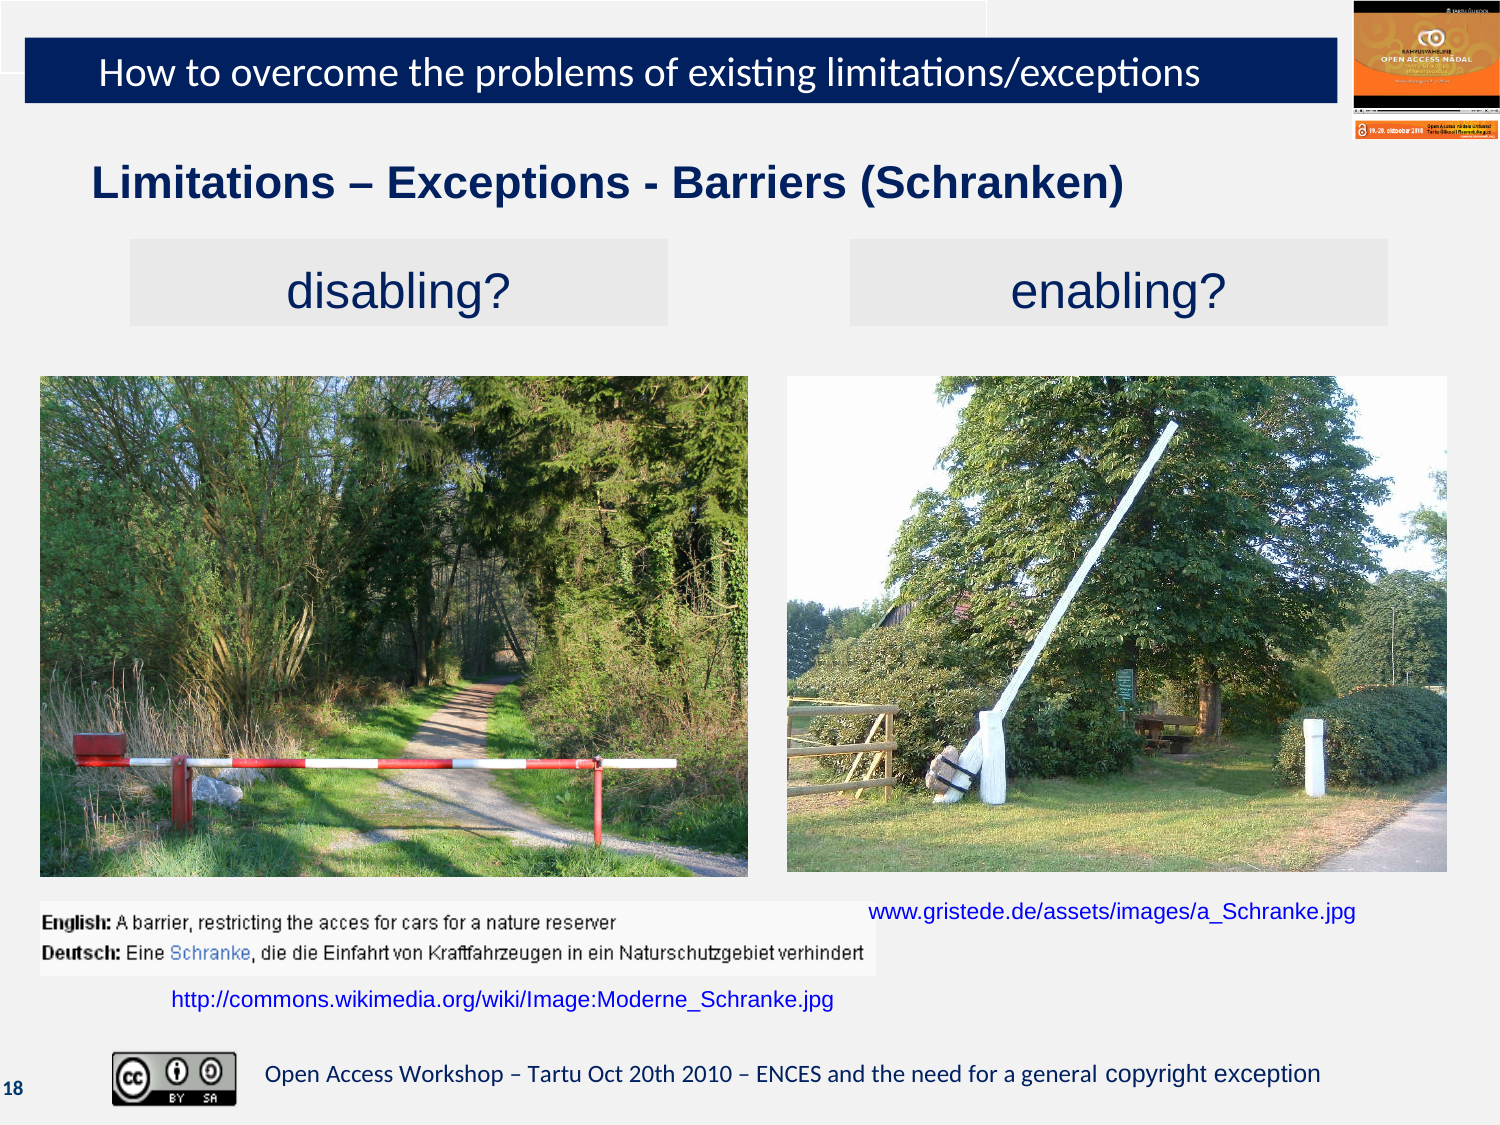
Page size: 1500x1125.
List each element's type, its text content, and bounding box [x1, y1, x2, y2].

text_box http://commons.wikimedia.org/wiki/Image:Moderne_Schranke.jpg [153, 976, 854, 1020]
subtitle Limitations – Exceptions - Barriers (Schranken) [35, 152, 1454, 235]
picture [787, 376, 1447, 872]
text_box How to overcome the problems of existing limitations/exceptions [24, 37, 1338, 104]
text_box enabling? [850, 239, 1388, 326]
text_box disabling? [130, 239, 668, 326]
picture [40, 376, 748, 877]
text_box www.gristede.de/assets/images/a_Schranke.jpg [762, 889, 1463, 933]
picture [40, 901, 876, 976]
